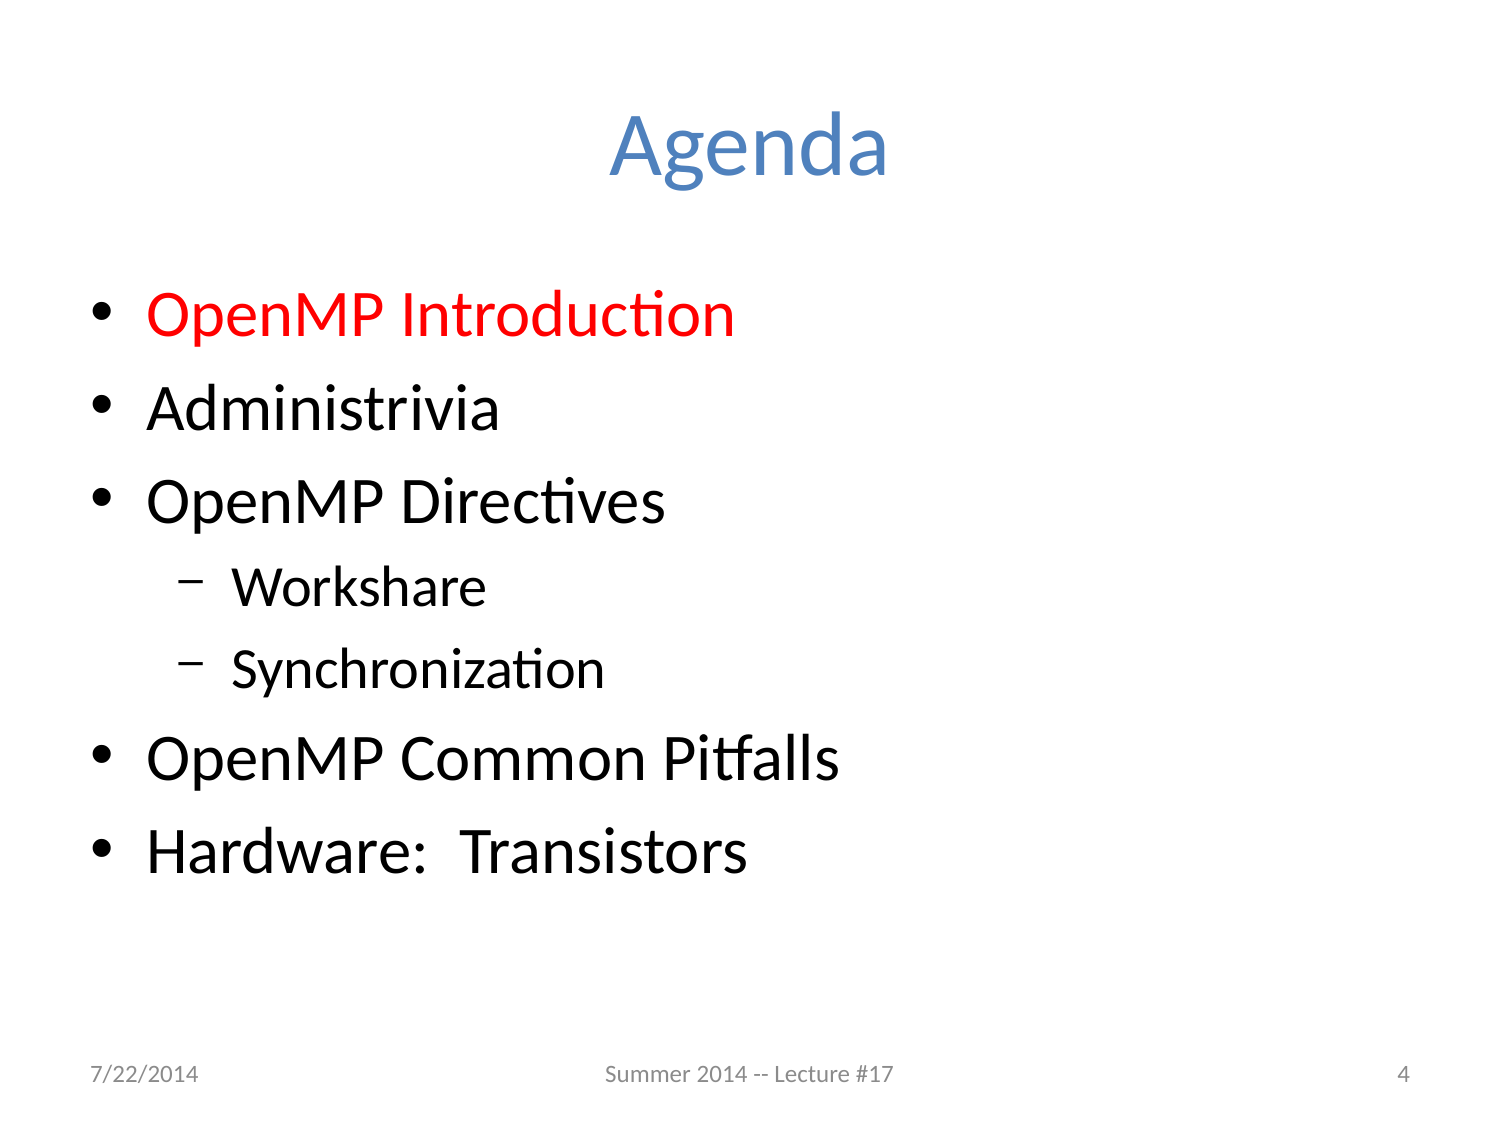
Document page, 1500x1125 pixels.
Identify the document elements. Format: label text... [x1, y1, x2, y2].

slide_number <number> [1074, 1042, 1425, 1103]
slide_number 7/22/2014 [75, 1042, 425, 1103]
footer Summer 2014 -- Lecture #17 [512, 1042, 988, 1103]
list OpenMP Introduction Administrivia OpenMP Directives Workshare Synchronization OpenMP Common Pitfalls Hardware: Transistors [75, 262, 1425, 1073]
title Agenda [75, 45, 1425, 233]
